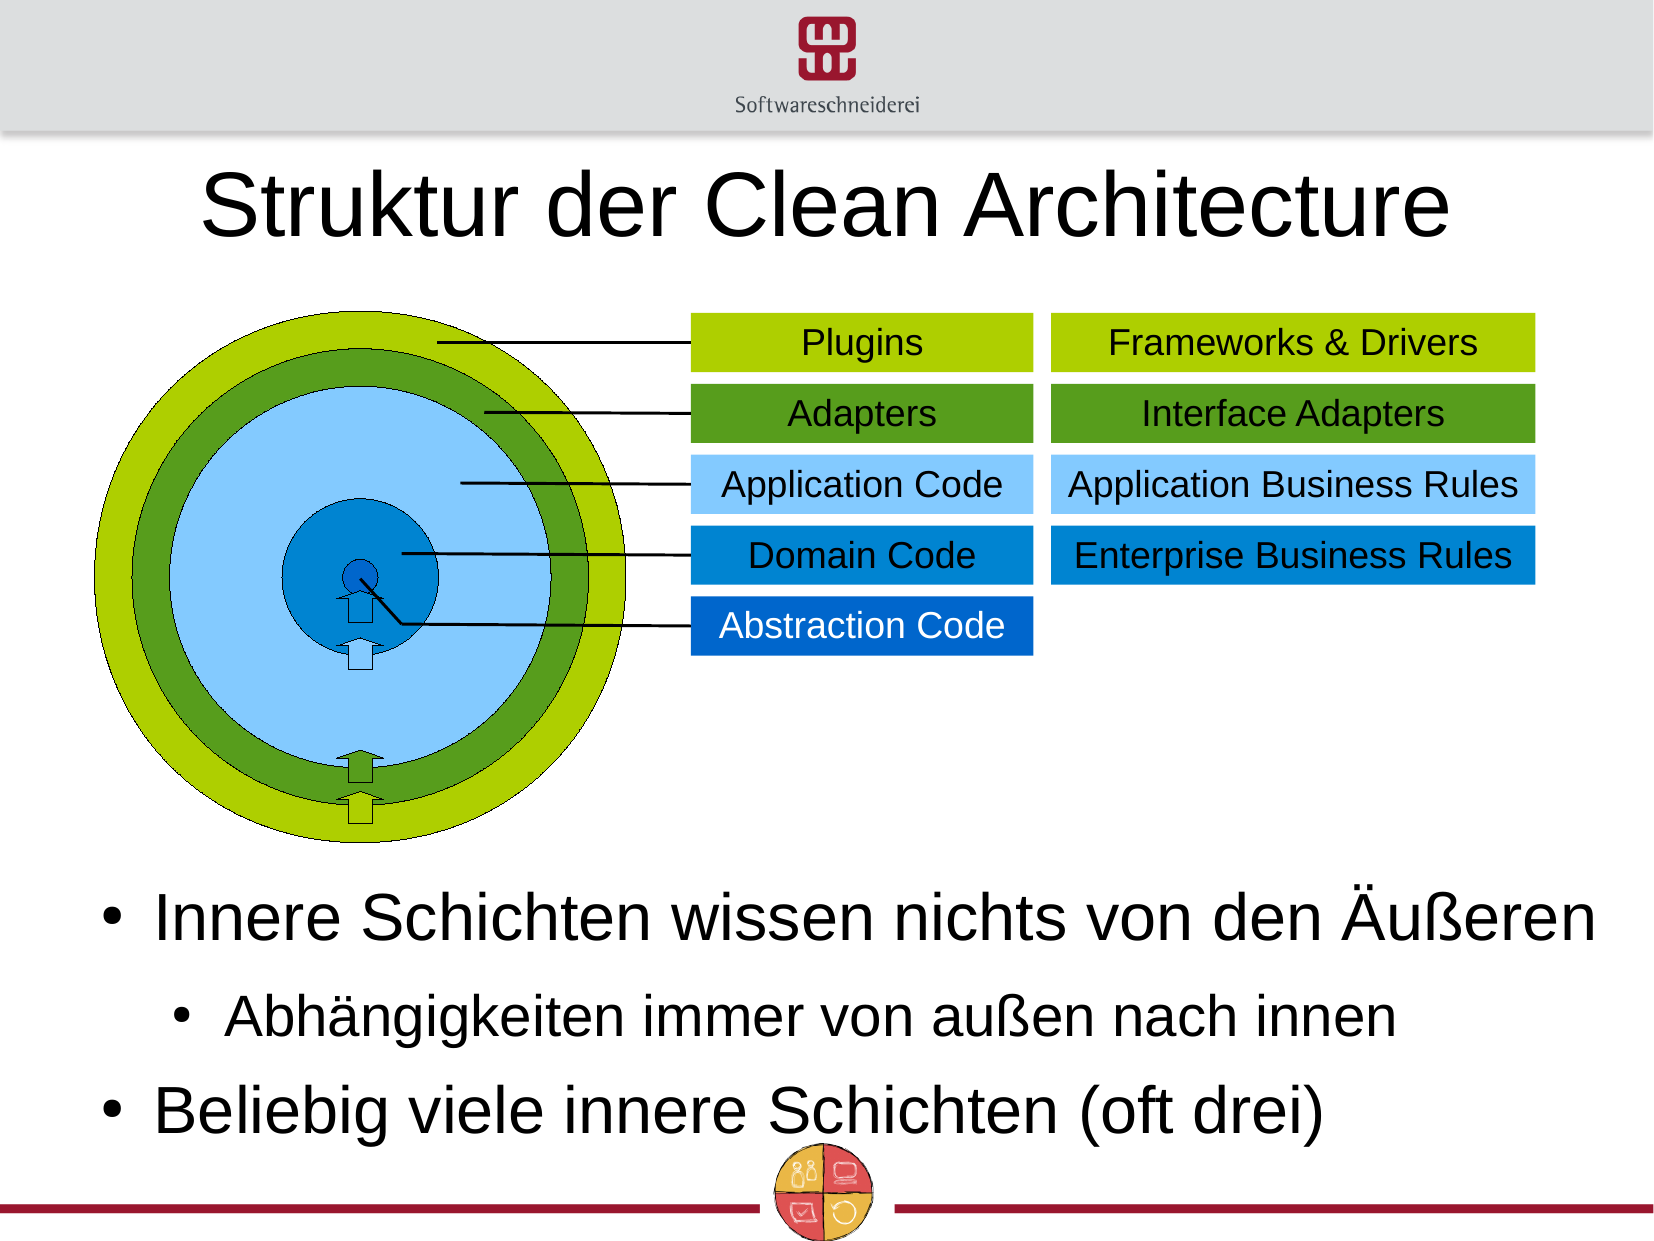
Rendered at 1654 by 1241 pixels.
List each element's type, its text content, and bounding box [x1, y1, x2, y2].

text_box Plugins [690, 312, 1034, 373]
title Struktur der Clean Architecture [82, 147, 1571, 257]
text_box Application Business Rules [1051, 454, 1536, 514]
text_box Enterprise Business Rules [1051, 525, 1536, 585]
text_box [94, 311, 626, 843]
text_box Interface Adapters [1051, 383, 1536, 443]
list Innere Schichten wissen nichts von den Äußeren Abhängigkeiten immer von außen nach innen Beliebig viele innere Schichten (oft drei) [82, 879, 1607, 1188]
picture [0, 0, 1654, 1241]
text_box Abstraction Code [690, 596, 1034, 656]
text_box Application Code [690, 454, 1034, 514]
text_box Frameworks & Drivers [1051, 312, 1536, 373]
text_box Domain Code [690, 525, 1034, 585]
text_box Adapters [690, 383, 1034, 443]
